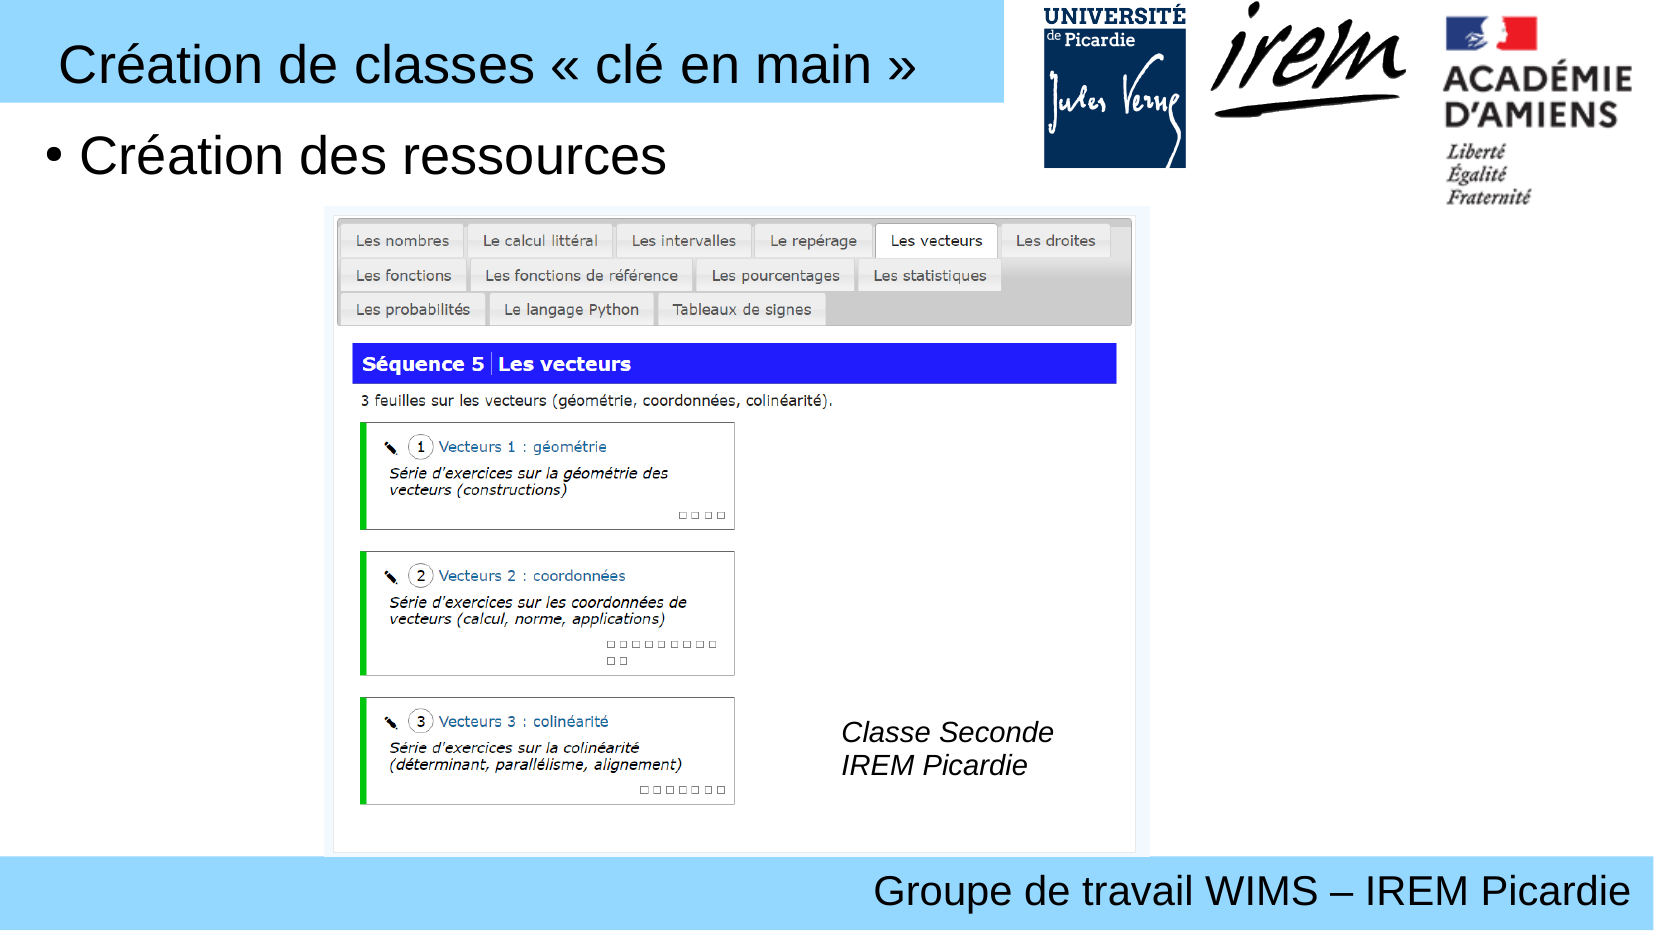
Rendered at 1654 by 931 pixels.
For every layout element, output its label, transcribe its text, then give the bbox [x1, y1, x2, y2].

picture [1033, 0, 1195, 178]
picture [1423, 0, 1654, 222]
text_box Classe Seconde IREM Picardie [826, 708, 1078, 790]
title Création de classes « clé en main » [0, 0, 1004, 103]
picture [324, 206, 1150, 857]
picture [1210, 0, 1407, 119]
text_box Création des ressources [29, 118, 1152, 254]
list Groupe de travail WIMS – IREM Picardie [0, 856, 1654, 931]
